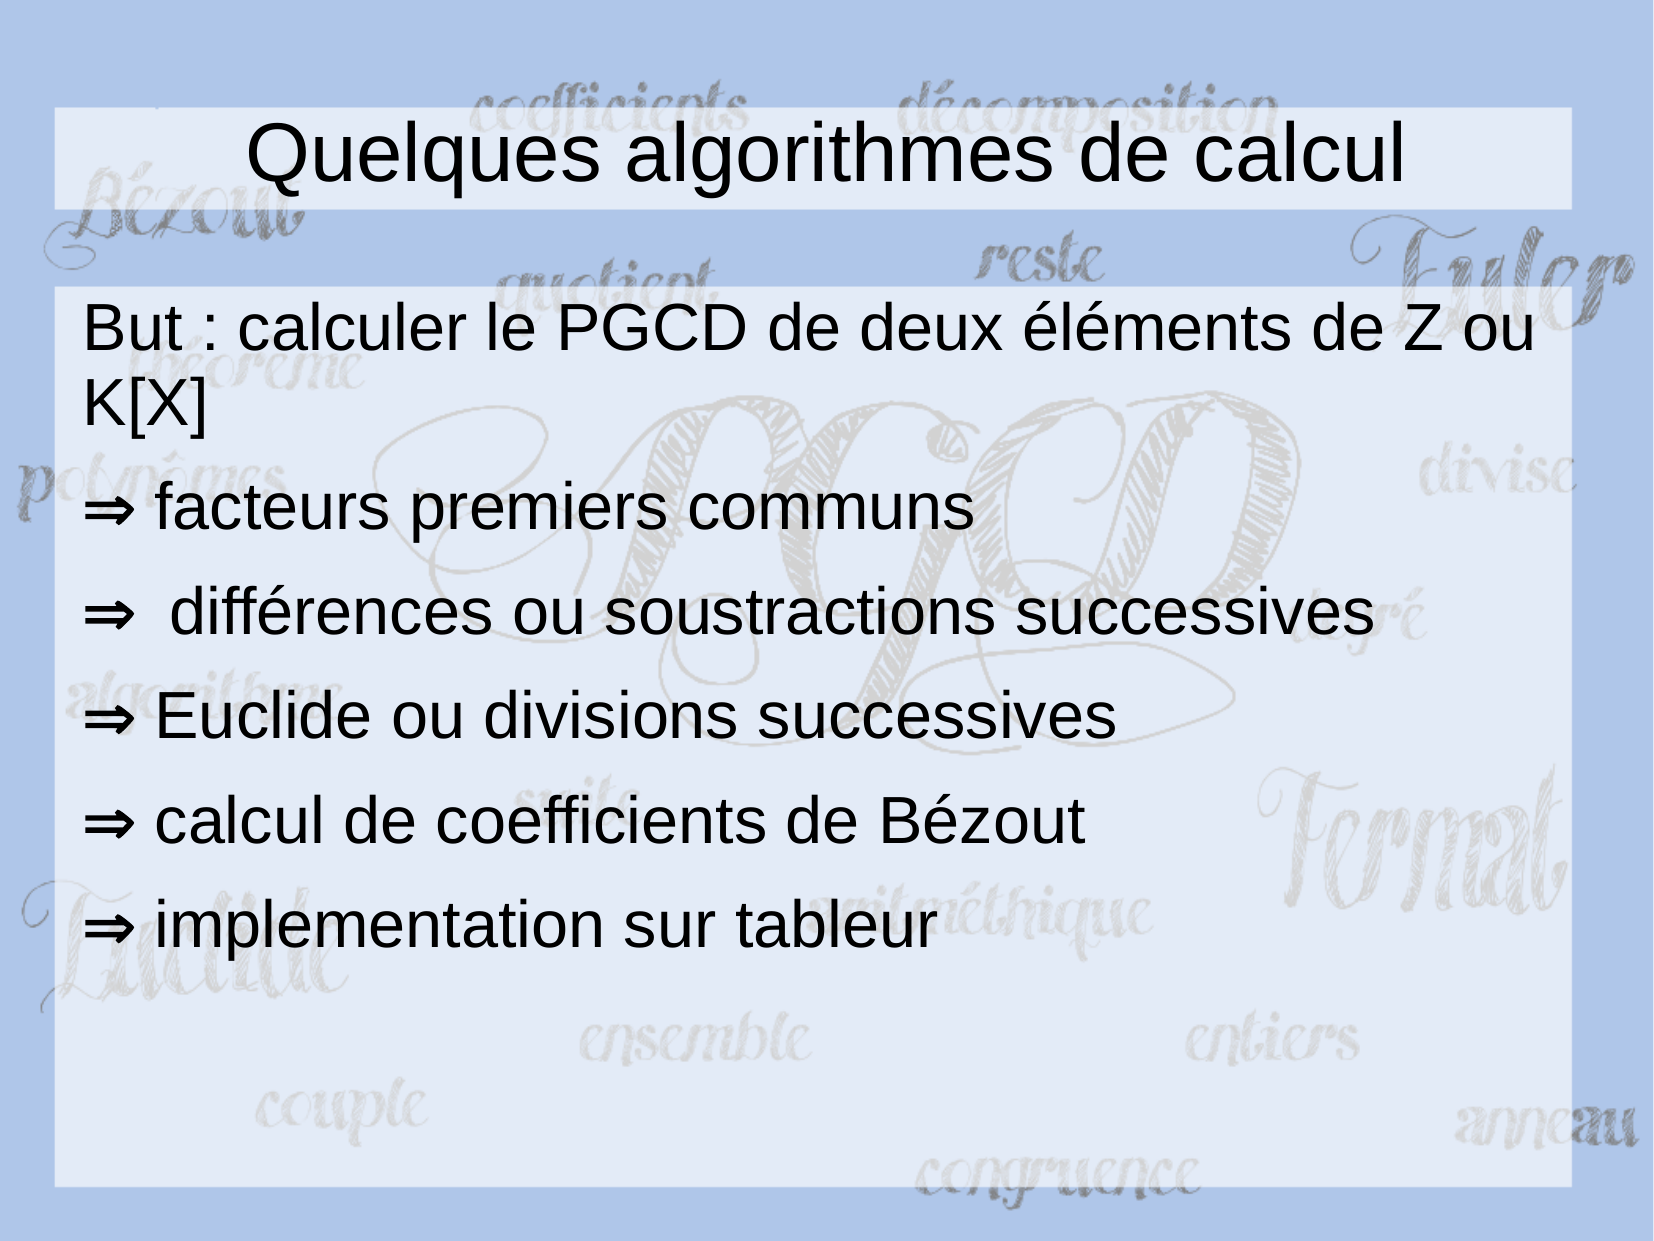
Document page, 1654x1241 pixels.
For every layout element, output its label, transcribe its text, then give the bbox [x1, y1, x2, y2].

title Quelques algorithmes de calcul [82, 49, 1571, 257]
picture [0, 0, 1654, 1241]
list But : calculer le PGCD de deux éléments de Z ou K[X] Þ facteurs premiers communs Þ différences ou soustractions successives Þ Euclide ou divisions successives Þ calcul de coefficients de Bézout Þ implementation sur tableur [82, 290, 1571, 1010]
